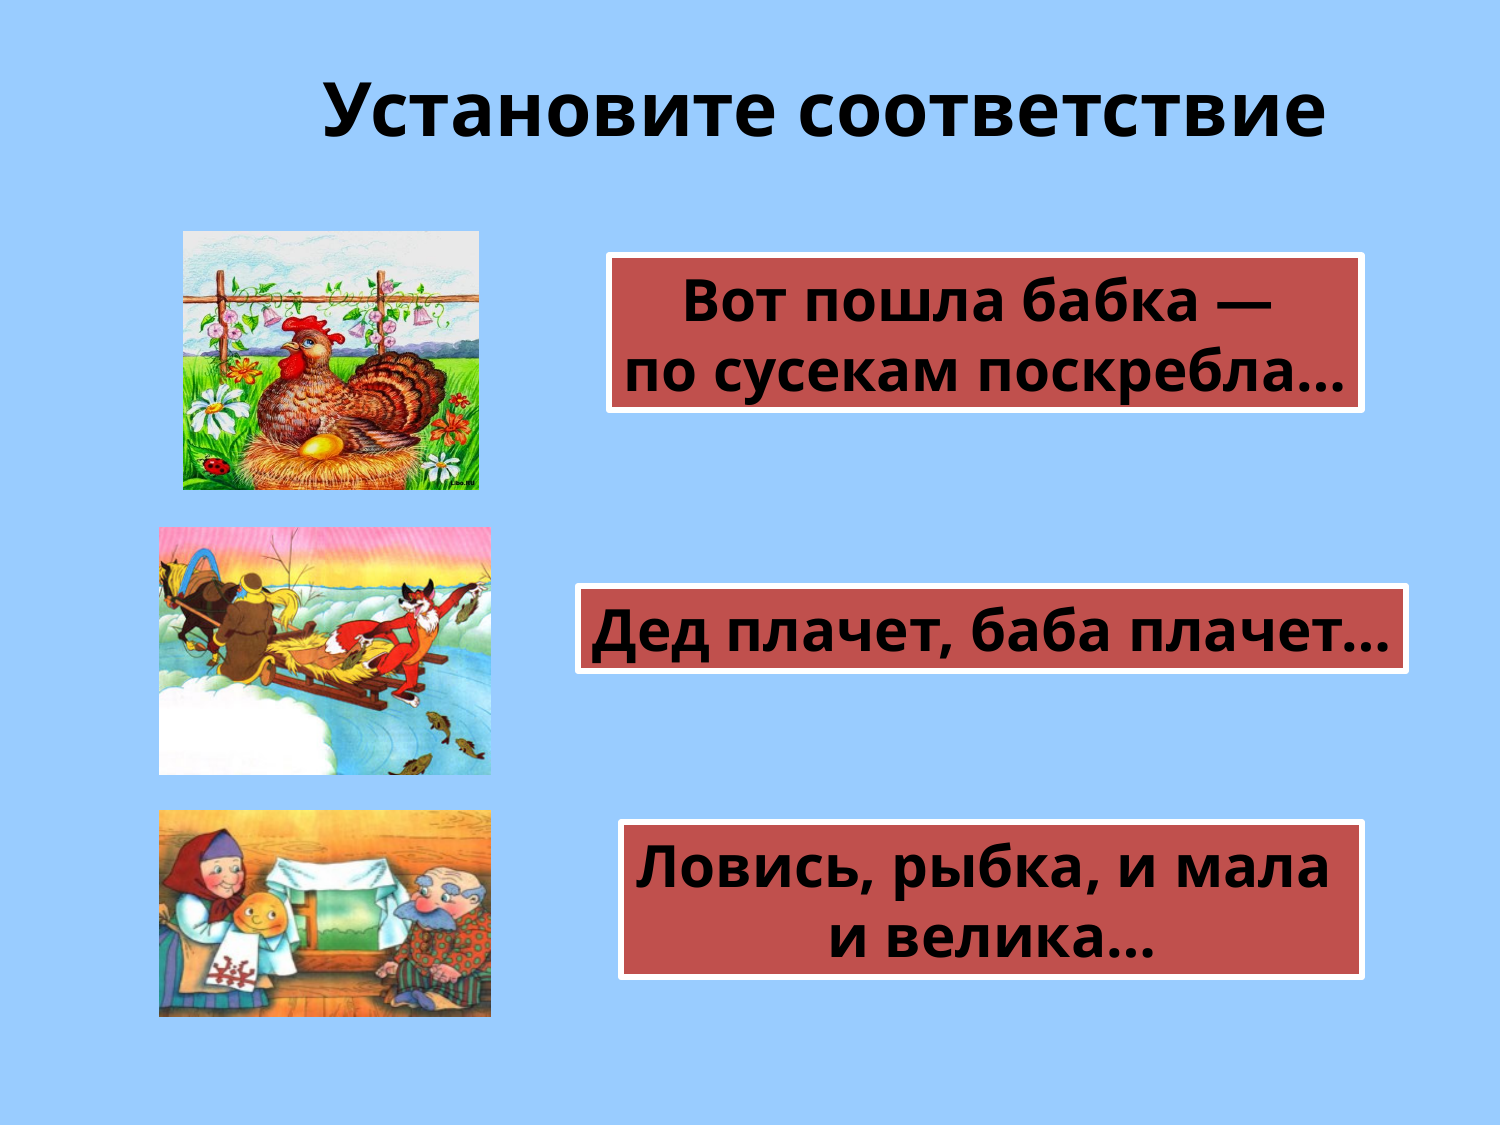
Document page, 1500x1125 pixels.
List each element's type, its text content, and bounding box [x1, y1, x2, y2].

picture [159, 810, 491, 1017]
picture [183, 231, 479, 490]
text_box Вот пошла бабка — по сусекам поскребла… [609, 255, 1362, 411]
text_box Ловись, рыбка, и мала и велика… [621, 822, 1362, 978]
title Установите соответствие [150, 54, 1500, 243]
picture [159, 527, 491, 776]
text_box Дед плачет, баба плачет… [577, 586, 1406, 671]
